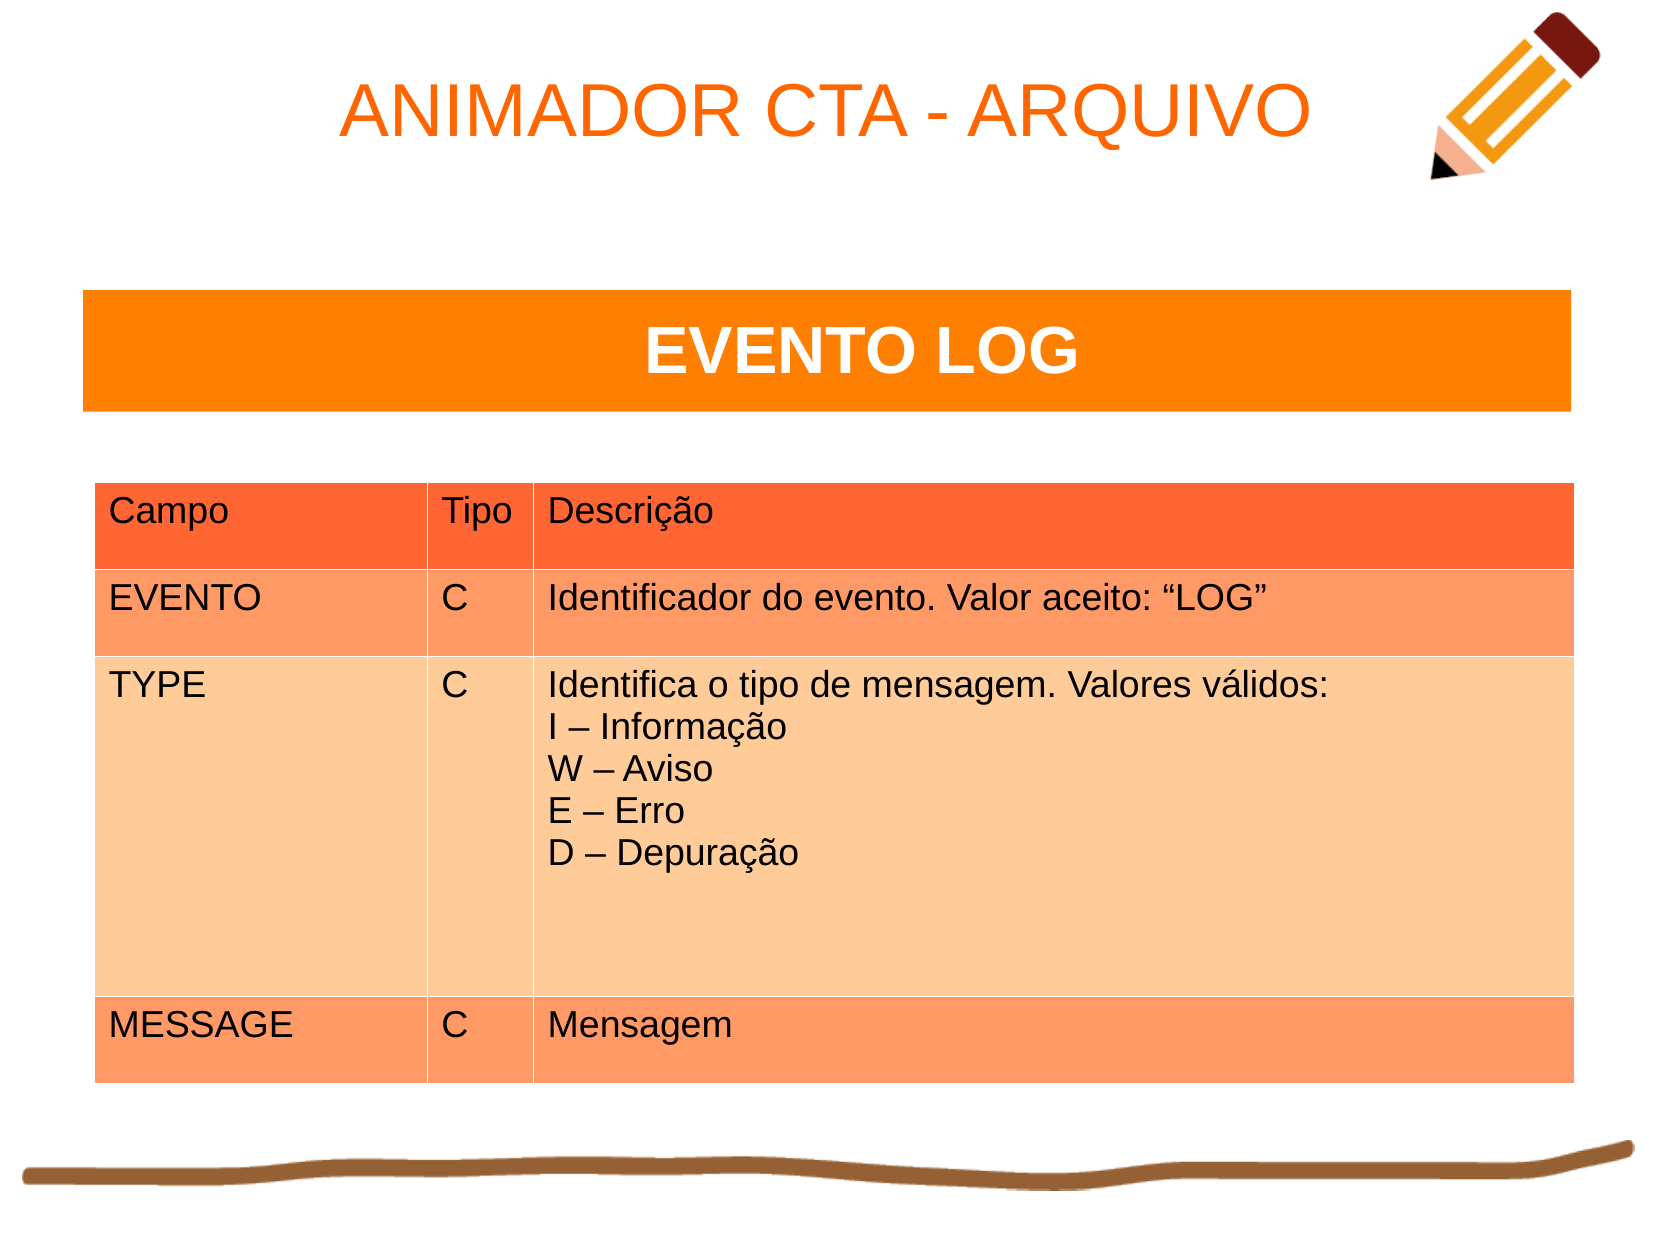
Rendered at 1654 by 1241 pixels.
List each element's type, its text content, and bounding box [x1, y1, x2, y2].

table_cell C [428, 570, 533, 656]
table_cell Mensagem [534, 997, 1574, 1083]
table_header Tipo [428, 483, 533, 569]
table_header Campo [95, 483, 427, 569]
list EVENTO LOG [83, 290, 1572, 412]
table_cell C [428, 997, 533, 1083]
title ANIMADOR CTA - ARQUIVO [82, 49, 1571, 172]
picture [1430, 12, 1601, 181]
table_cell Identifica o tipo de mensagem. Valores válidos: I – Informação W – Aviso E – Erro D – Depuração [534, 657, 1574, 996]
table_cell EVENTO [95, 570, 427, 656]
table_cell TYPE [95, 657, 427, 996]
table_cell MESSAGE [95, 997, 427, 1083]
picture [22, 1140, 1635, 1191]
table_header Descrição [534, 483, 1574, 569]
table_cell C [428, 657, 533, 996]
table_cell Identificador do evento. Valor aceito: “LOG” [534, 570, 1574, 656]
